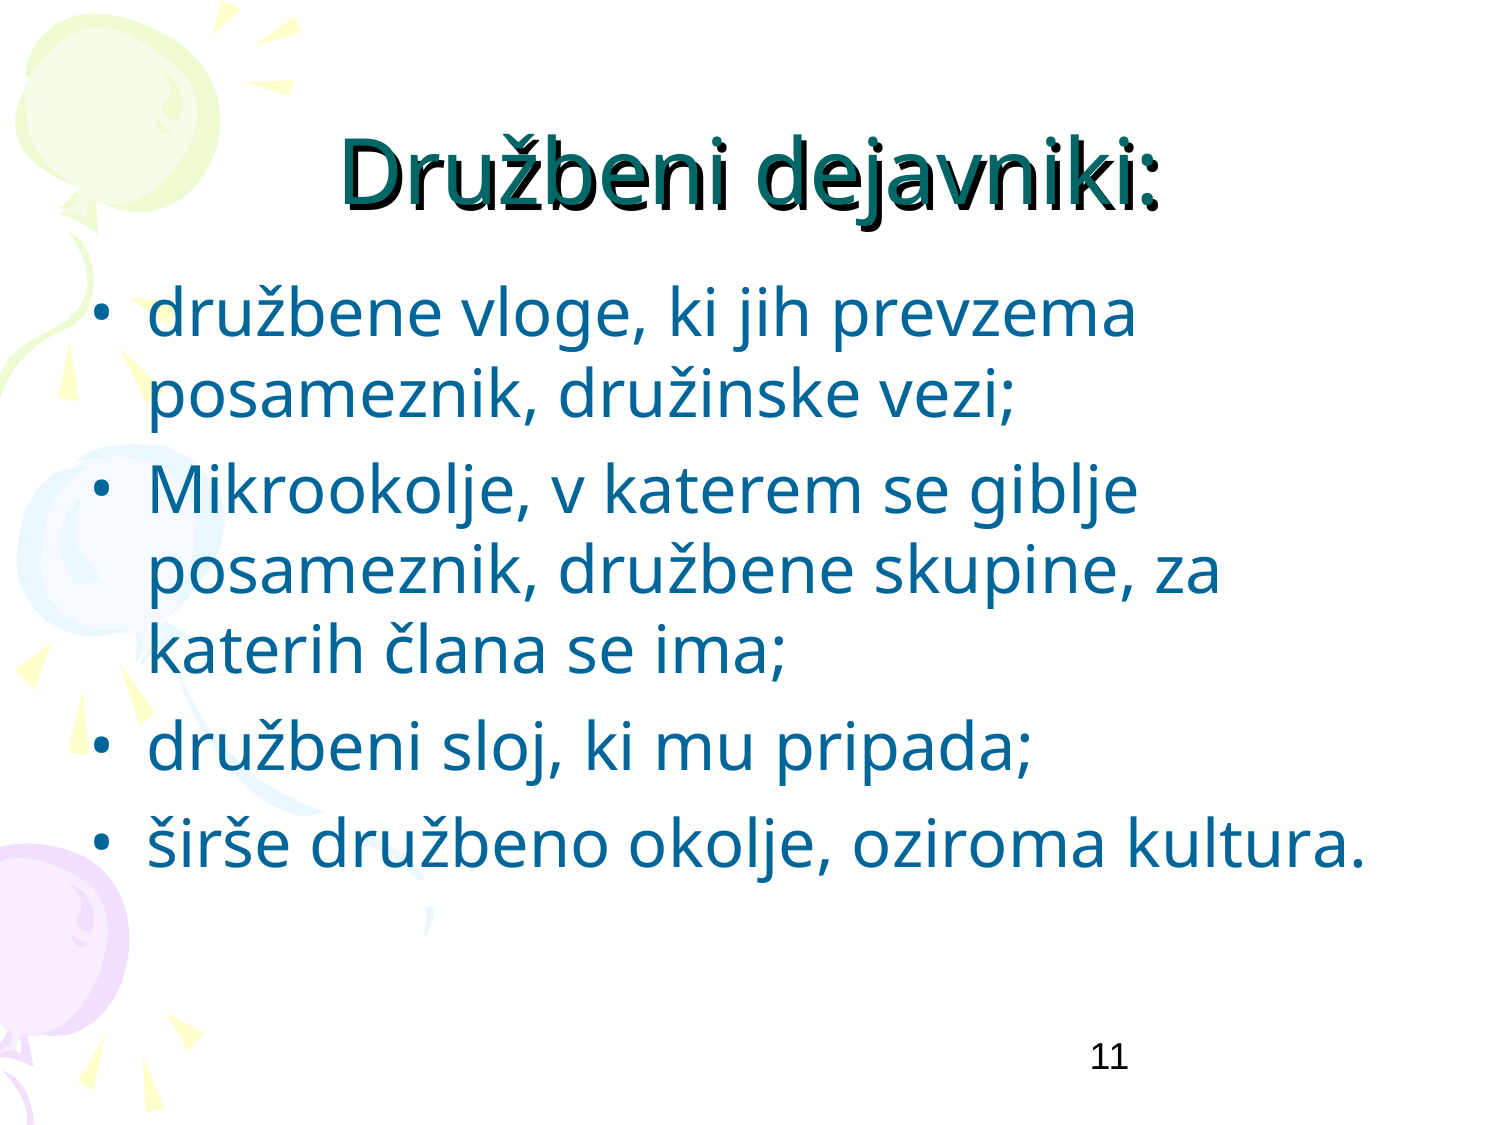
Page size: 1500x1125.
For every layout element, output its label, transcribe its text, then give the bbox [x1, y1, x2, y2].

list družbene vloge, ki jih prevzema posameznik, družinske vezi; Mikrookolje, v katerem se giblje posameznik, družbene skupine, za katerih člana se ima; družbeni sloj, ki mu pripada; širše družbeno okolje, oziroma kultura. [75, 262, 1426, 994]
title Družbeni dejavniki: [72, 16, 1426, 233]
